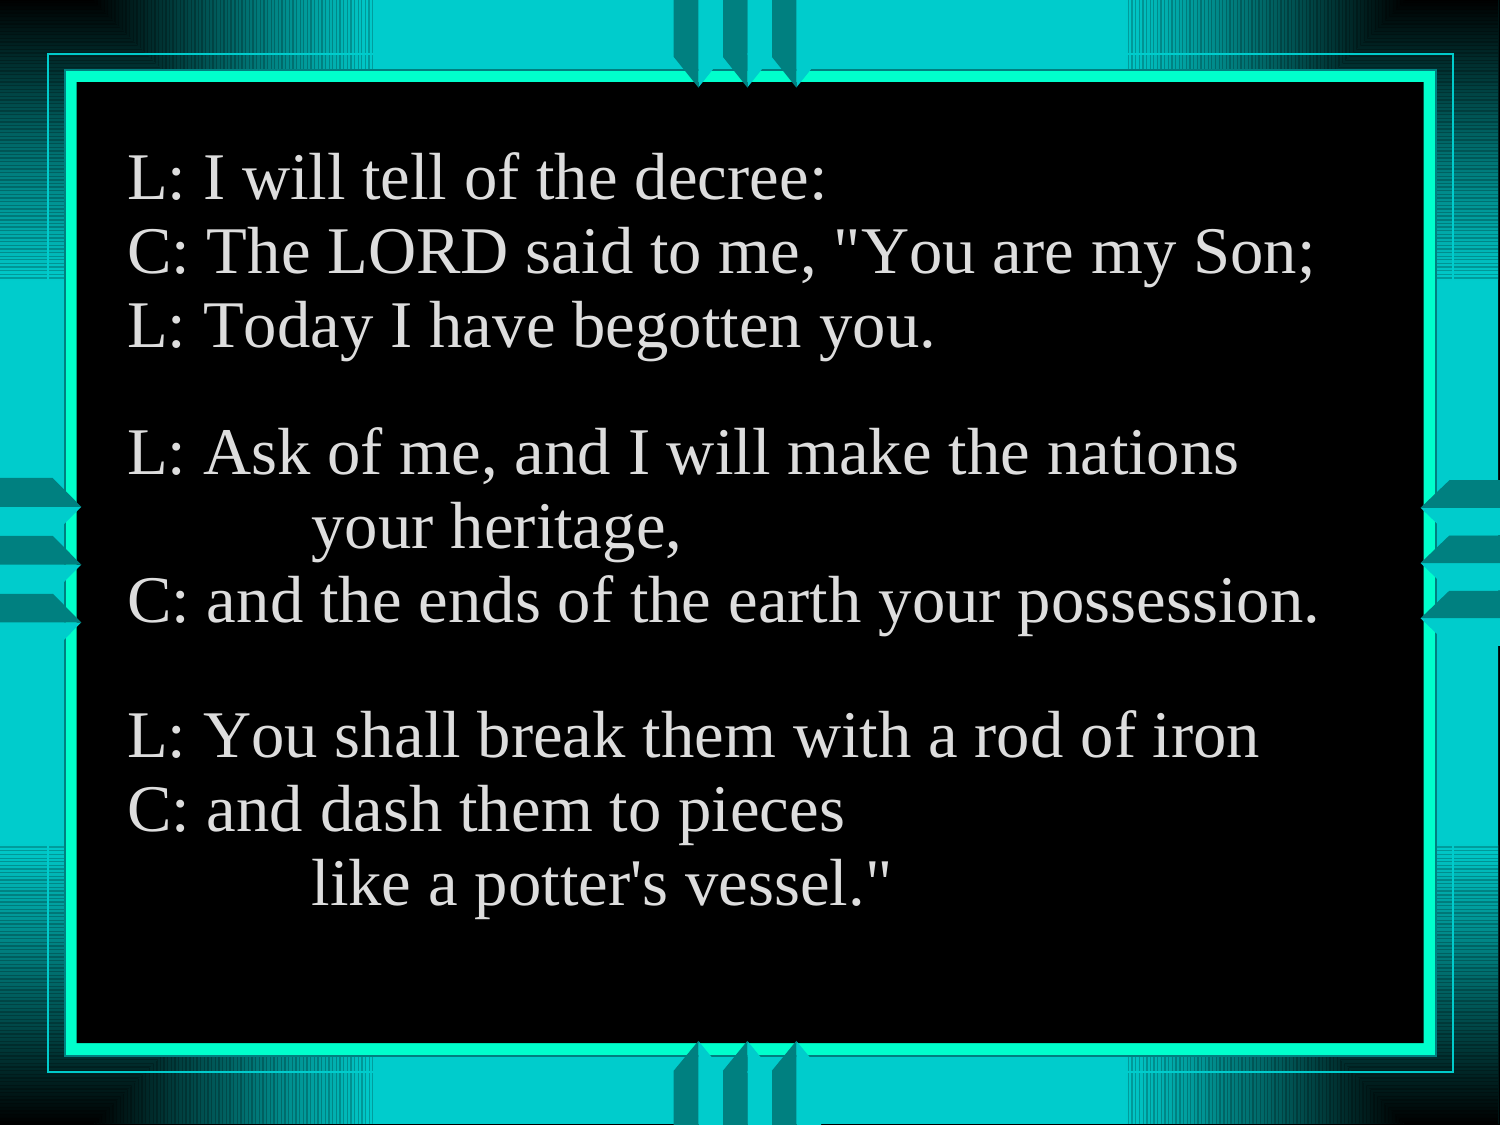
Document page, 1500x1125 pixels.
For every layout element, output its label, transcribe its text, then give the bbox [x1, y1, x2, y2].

text_box L: You shall break them with a rod of iron C: and dash them to pieces like a potter's vessel." [112, 690, 1463, 928]
text_box L: Ask of me, and I will make the nations your heritage, C: and the ends of the earth your possession. [112, 407, 1426, 645]
text_box L: I will tell of the decree: C: The LORD said to me, "You are my Son; L: Today I have begotten you. [112, 132, 1426, 370]
